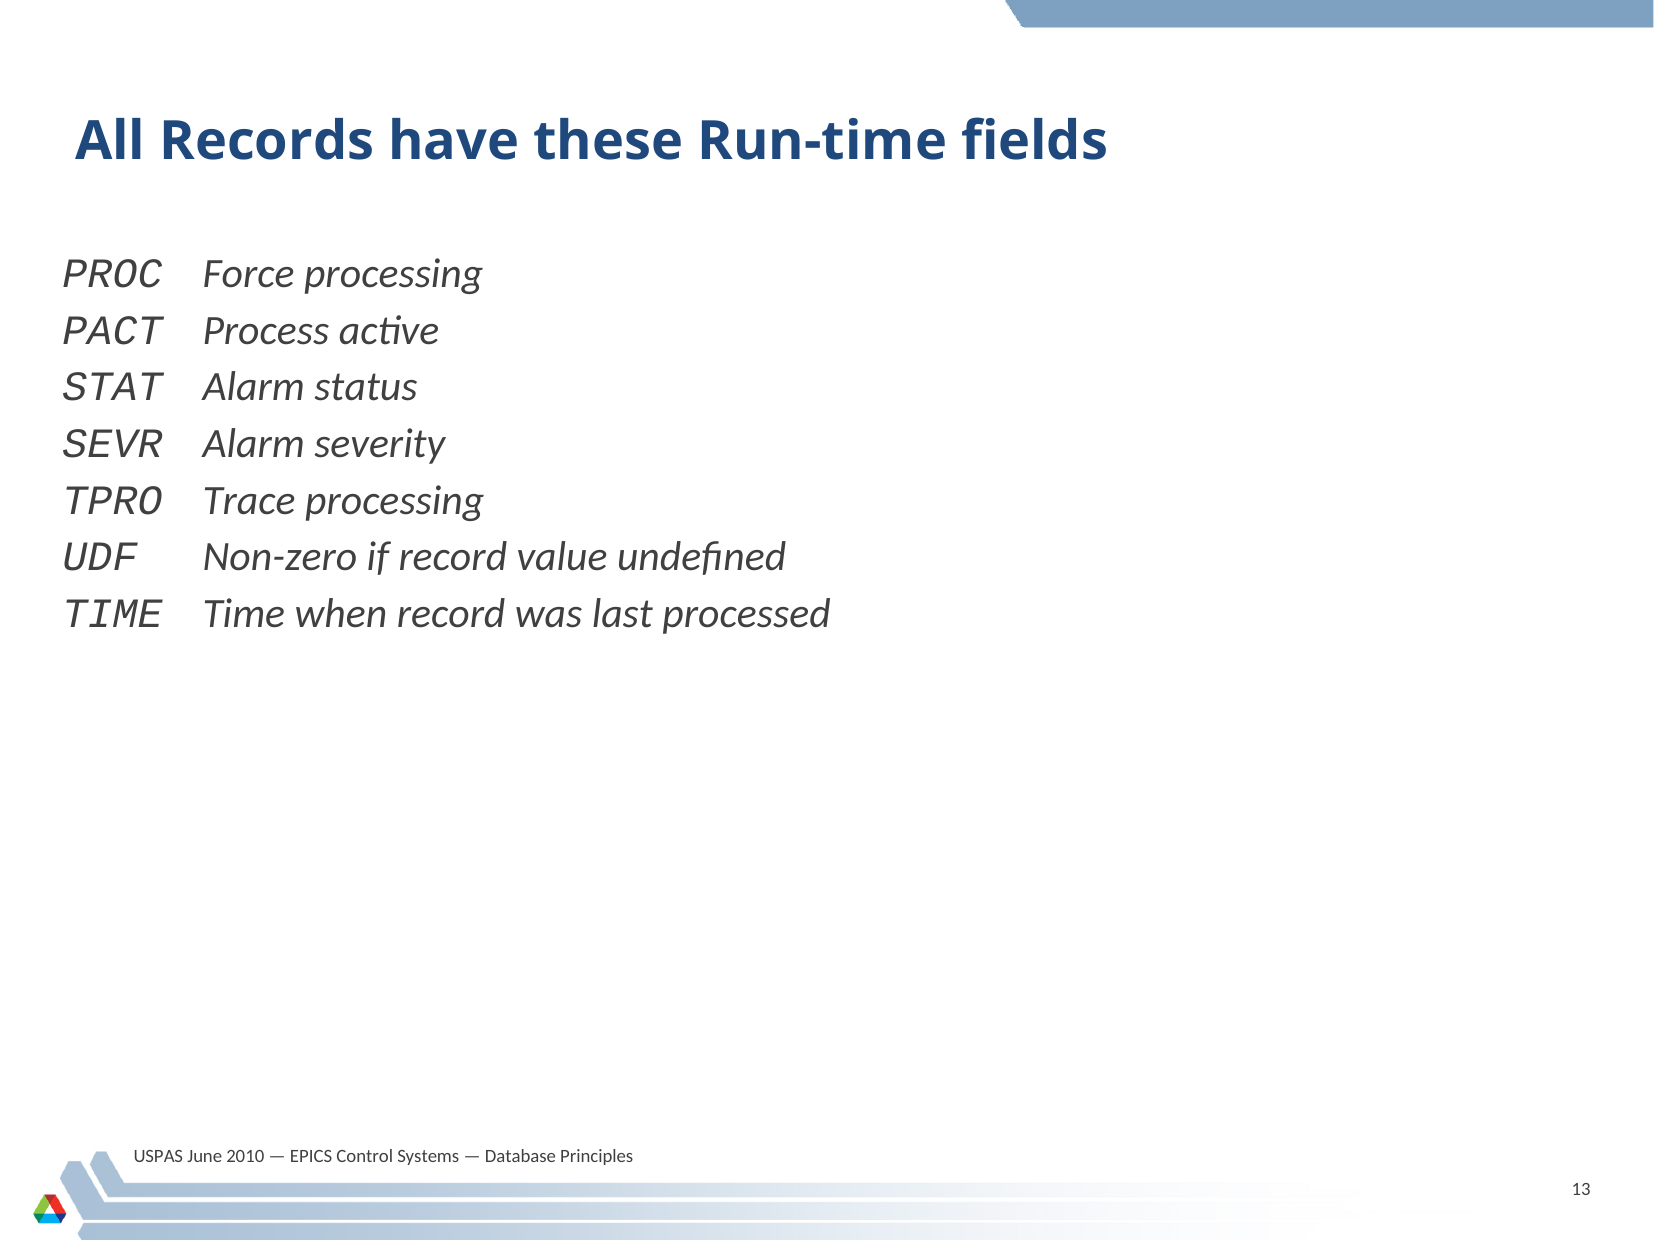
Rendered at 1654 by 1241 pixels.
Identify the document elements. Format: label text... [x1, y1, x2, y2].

list PROC Force processing PACT Process active STAT Alarm status SEVR Alarm severity TPRO Trace processing UDF Non-zero if record value undefined TIME Time when record was last processed [62, 253, 1498, 1072]
title All Records have these Run-time fields [75, 45, 1426, 233]
picture [0, 1143, 1654, 1240]
picture [0, 0, 1654, 29]
